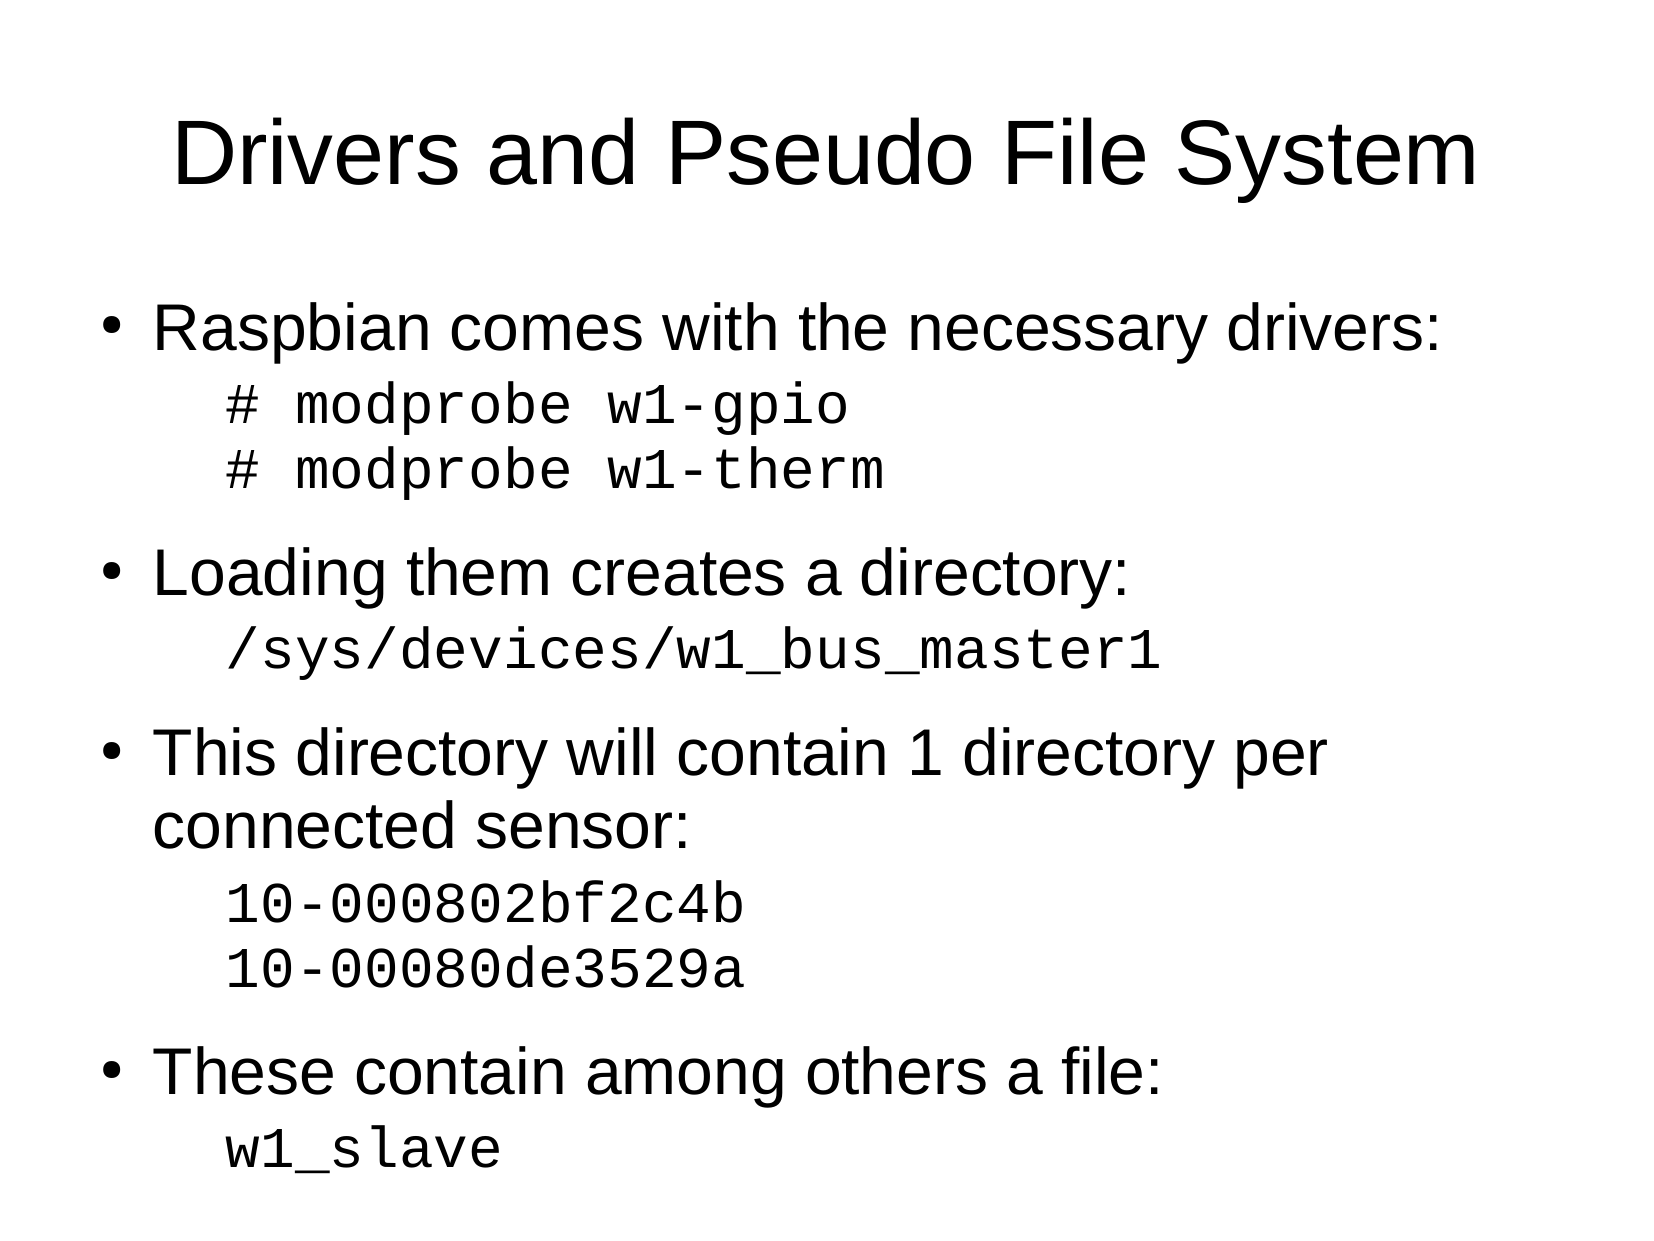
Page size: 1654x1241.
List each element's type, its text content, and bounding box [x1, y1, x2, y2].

list Raspbian comes with the necessary drivers: # modprobe w1-gpio # modprobe w1-therm Loading them creates a directory: /sys/devices/w1_bus_master1 This directory will contain 1 directory per connected sensor: 10-000802bf2c4b 10-00080de3529a These contain among others a file: w1_slave [82, 290, 1571, 1193]
title Drivers and Pseudo File System [82, 49, 1571, 257]
